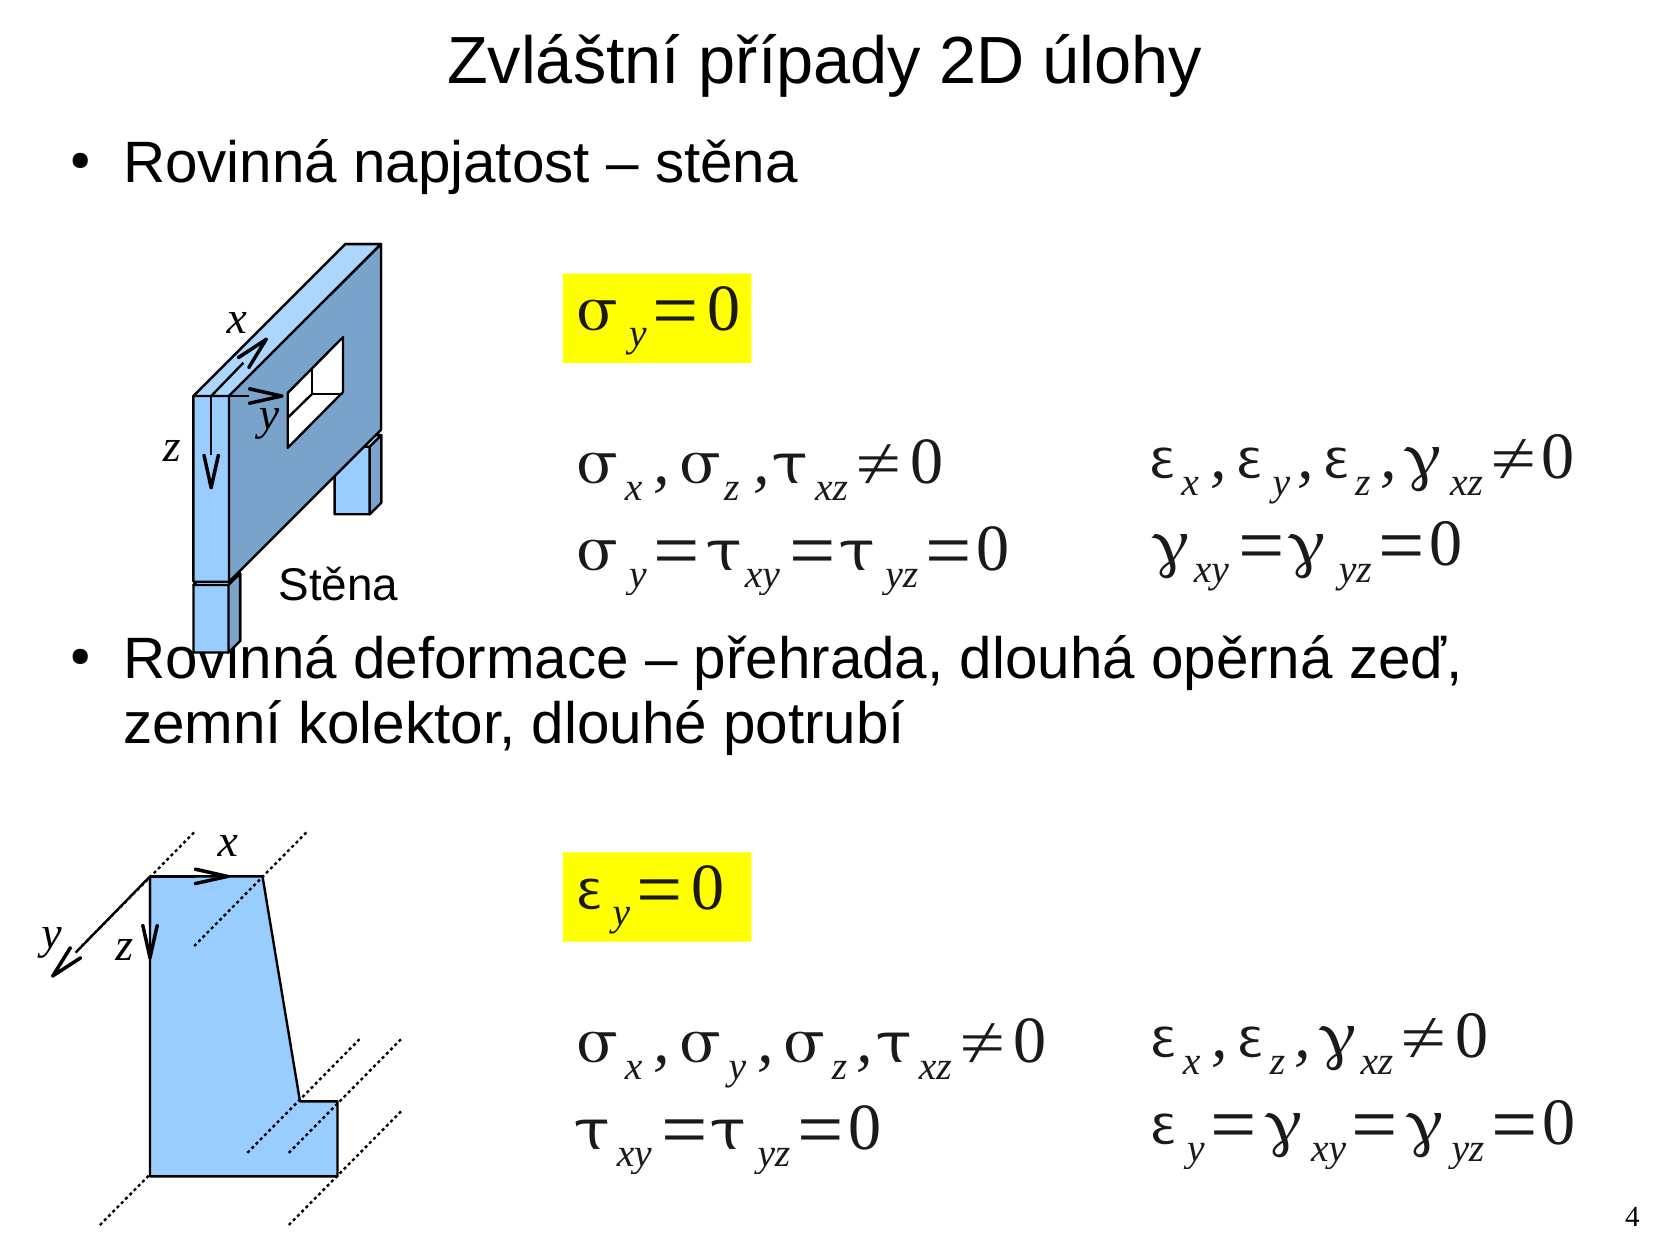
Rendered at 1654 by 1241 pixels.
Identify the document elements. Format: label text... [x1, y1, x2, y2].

text_box z [148, 413, 204, 498]
text_box [150, 876, 338, 1177]
chart [550, 272, 755, 356]
title Zvláštní případy 2D úlohy [37, 8, 1613, 113]
text_box y [26, 900, 82, 985]
text_box Stěna [264, 551, 414, 624]
list Rovinná napjatost – stěna Rovinná deformace – přehrada, dlouhá opěrná zeď, zemní kolektor, dlouhé potrubí [52, 129, 1603, 949]
chart [550, 426, 1027, 595]
text_box [193, 244, 382, 653]
chart [1123, 421, 1591, 591]
text_box x [211, 285, 268, 371]
text_box y [244, 381, 300, 467]
text_box z [100, 912, 157, 998]
chart [550, 851, 740, 934]
chart [1125, 999, 1594, 1169]
text_box x [202, 807, 259, 893]
chart [550, 1004, 1061, 1174]
text_box [562, 852, 752, 942]
